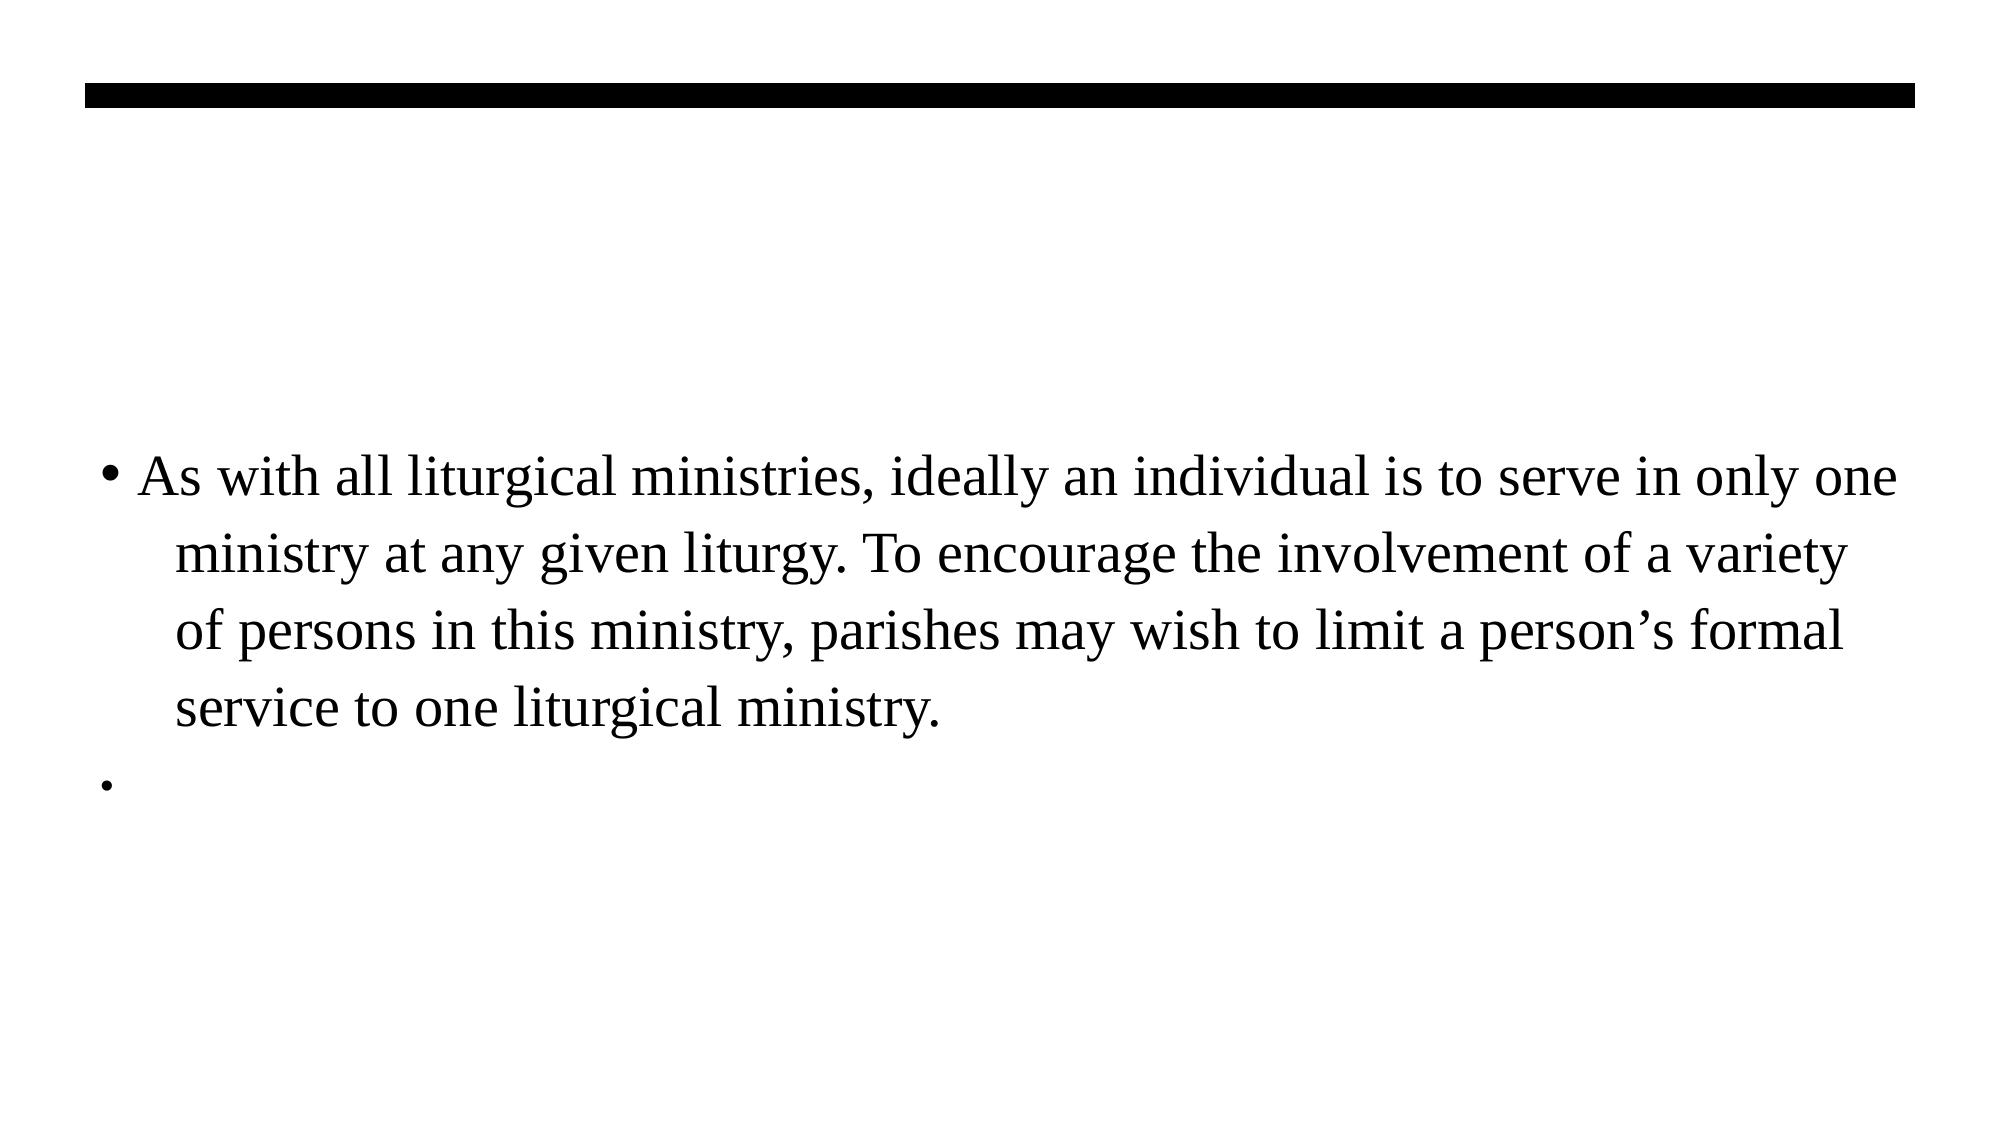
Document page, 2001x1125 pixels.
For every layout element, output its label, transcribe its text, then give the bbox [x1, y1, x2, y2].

list As with all liturgical ministries, ideally an individual is to serve in only one ministry at any given liturgy. To encourage the involvement of a variety of persons in this ministry, parishes may wish to limit a person’s formal service to one liturgical ministry. [85, 423, 1916, 1042]
